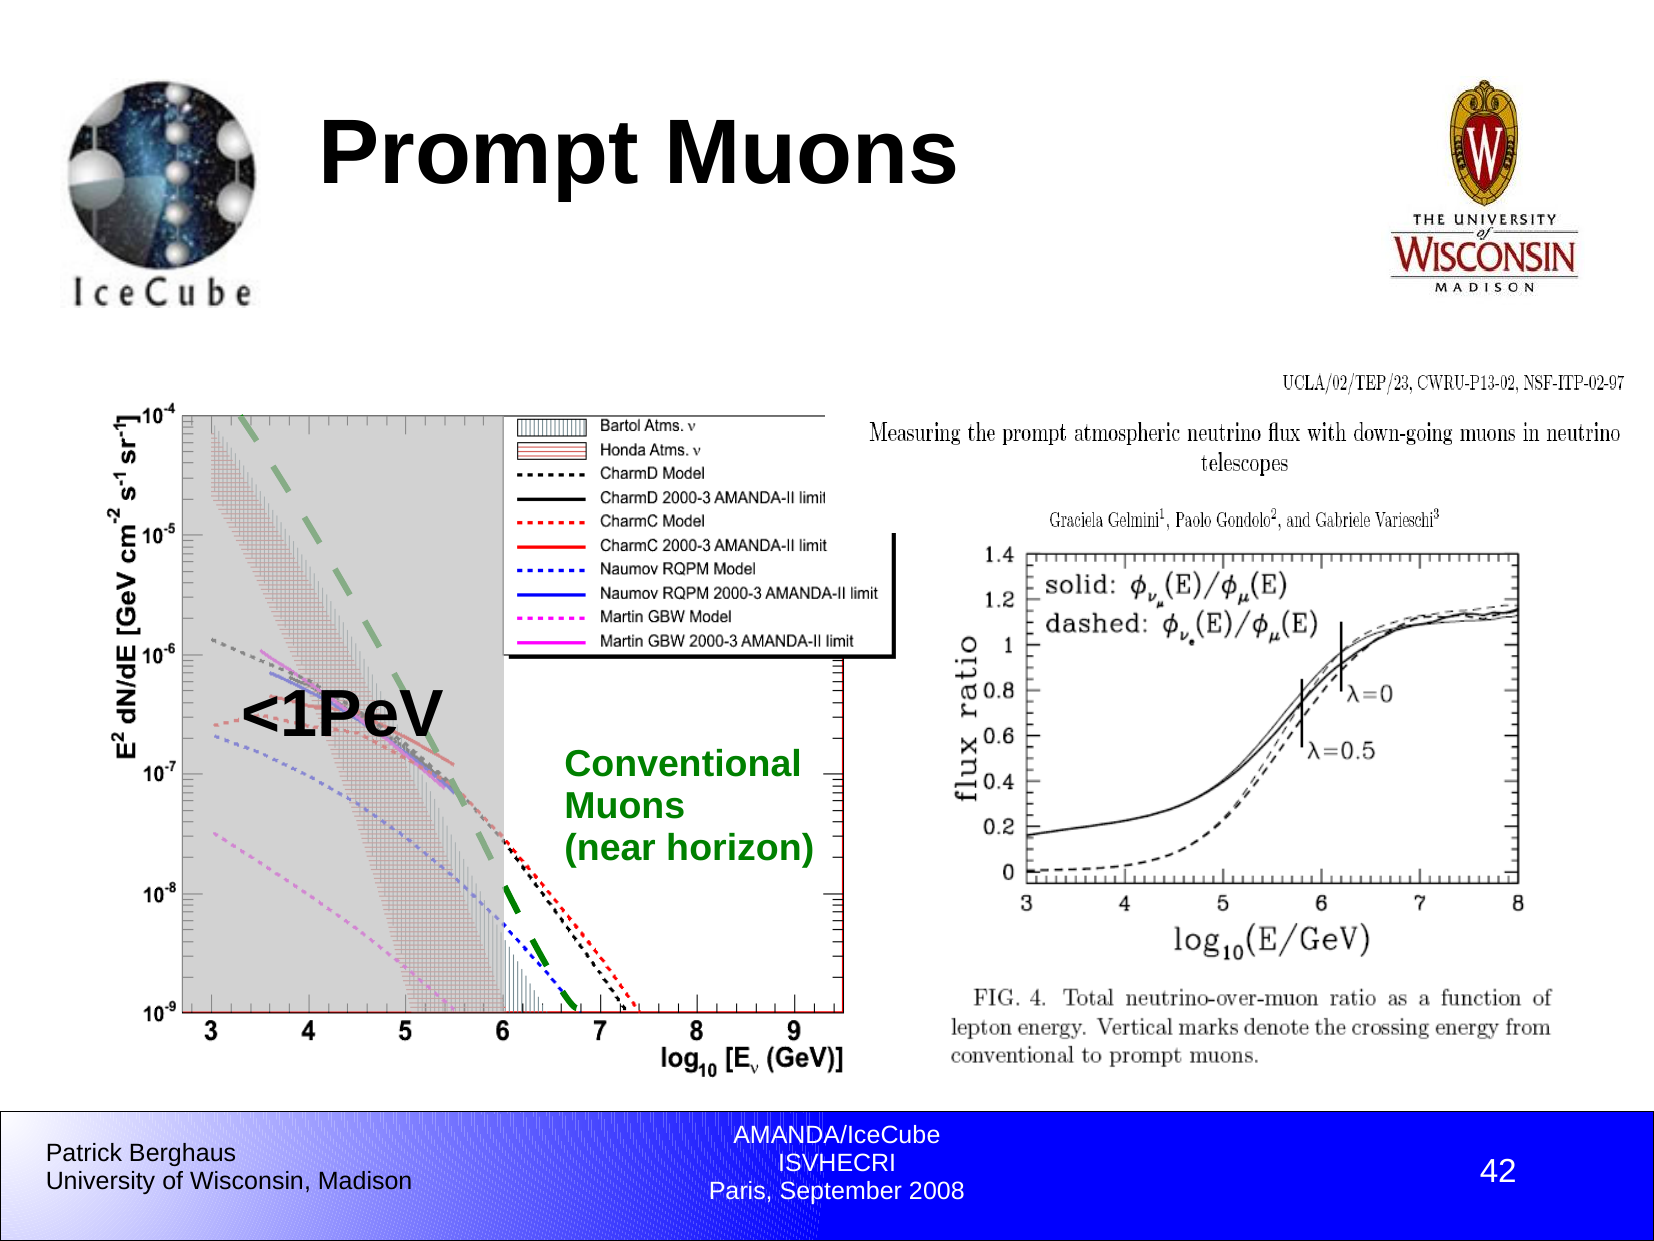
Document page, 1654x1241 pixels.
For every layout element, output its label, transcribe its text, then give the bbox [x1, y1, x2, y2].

picture [100, 76, 1651, 1088]
picture [60, 78, 263, 308]
text_box <1PeV [181, 415, 504, 1012]
text_box Conventional Muons (near horizon) [549, 735, 830, 921]
text_box Prompt Muons [303, 92, 976, 247]
